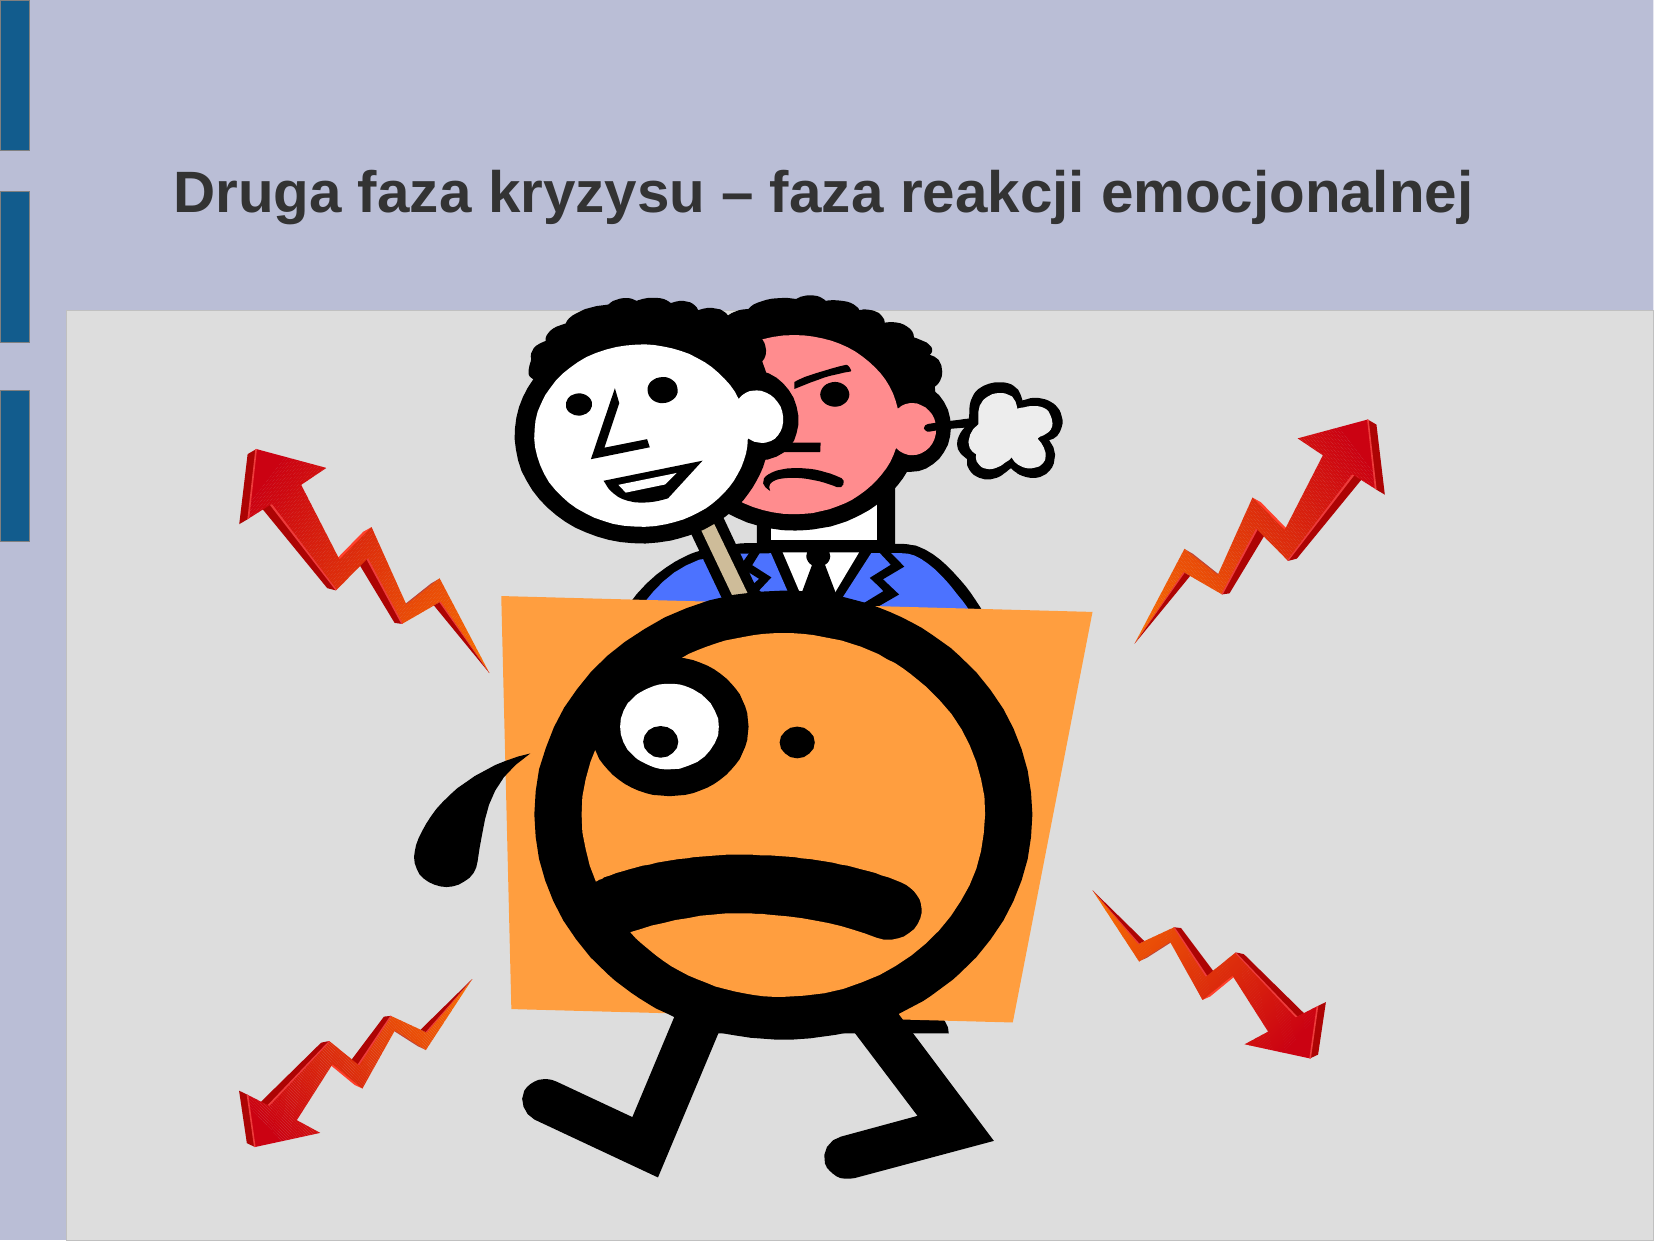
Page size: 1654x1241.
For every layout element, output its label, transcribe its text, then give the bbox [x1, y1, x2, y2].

picture [236, 295, 1329, 1182]
picture [1126, 413, 1388, 650]
title Druga faza kryzysu – faza reakcji emocjonalnej [118, 88, 1531, 296]
